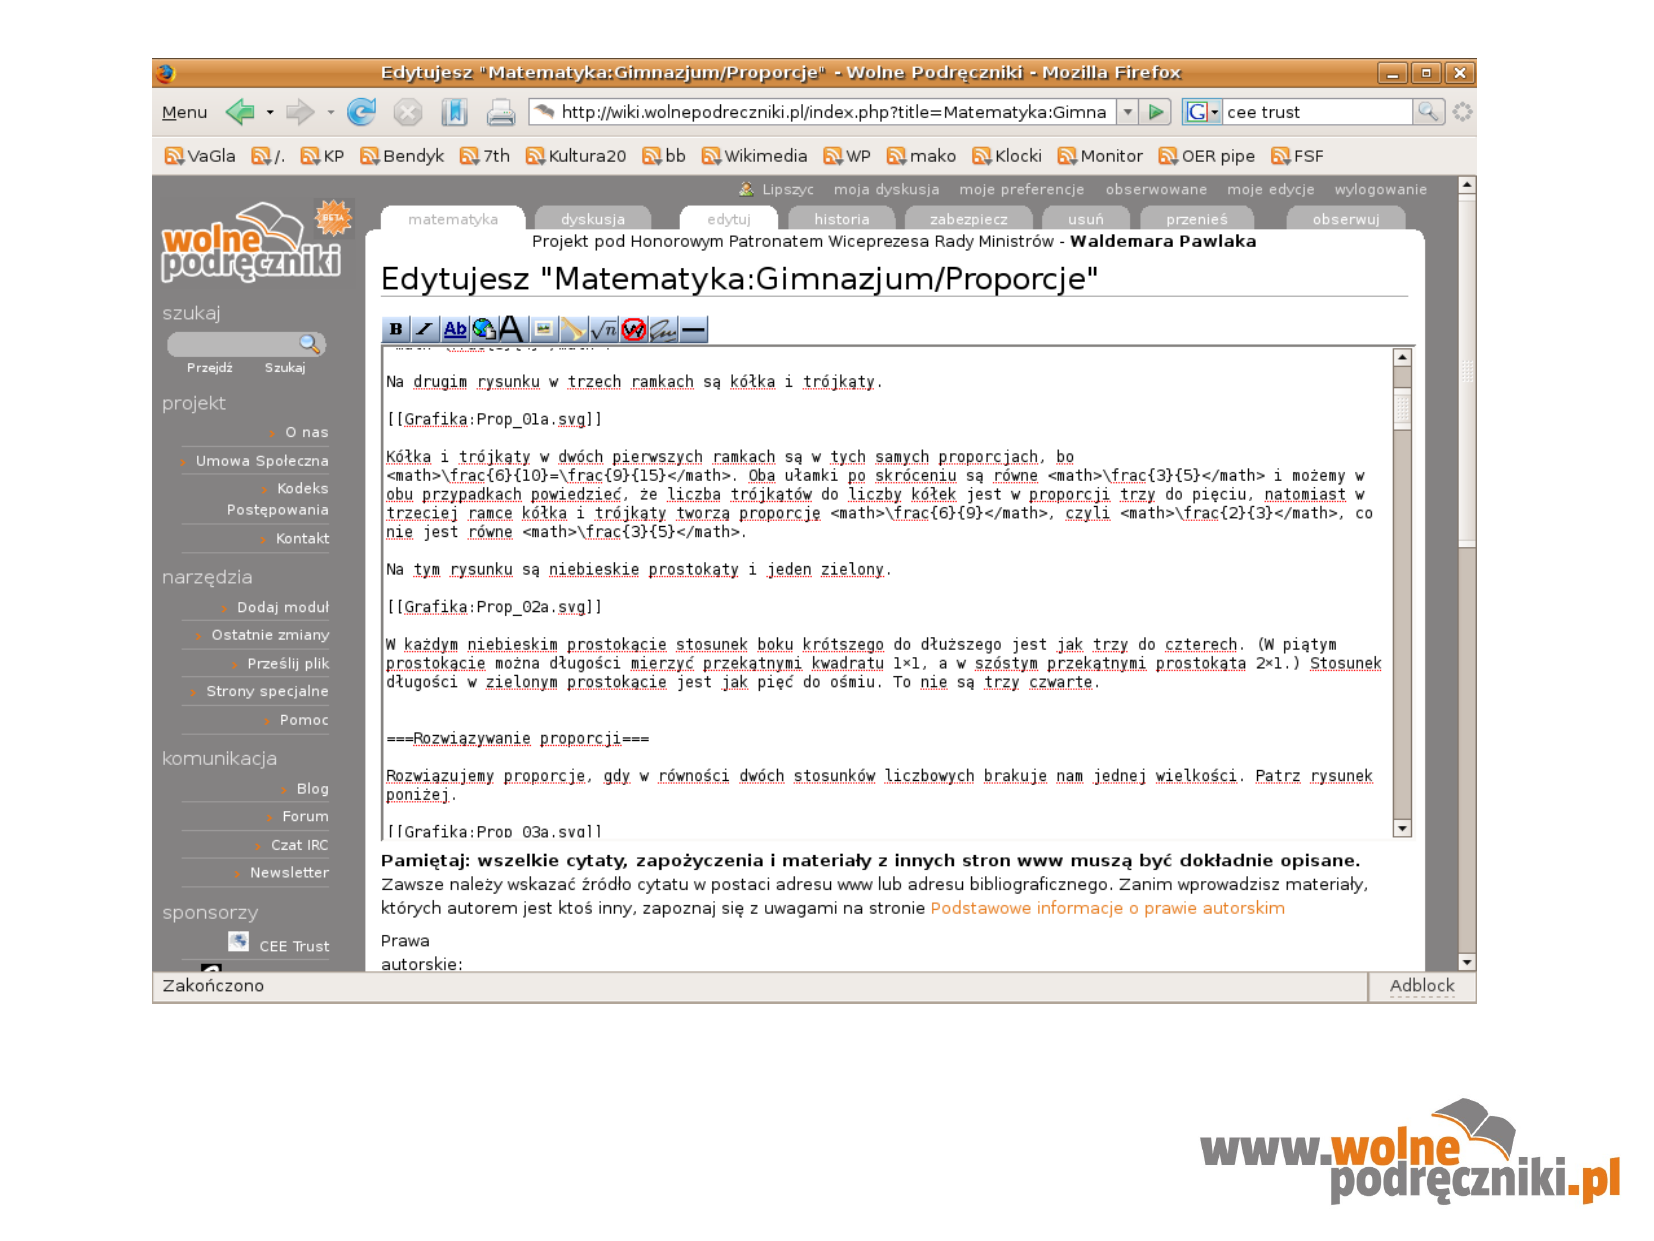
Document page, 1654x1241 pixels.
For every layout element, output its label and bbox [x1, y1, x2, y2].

picture [1198, 1092, 1625, 1211]
picture [152, 58, 1477, 1004]
